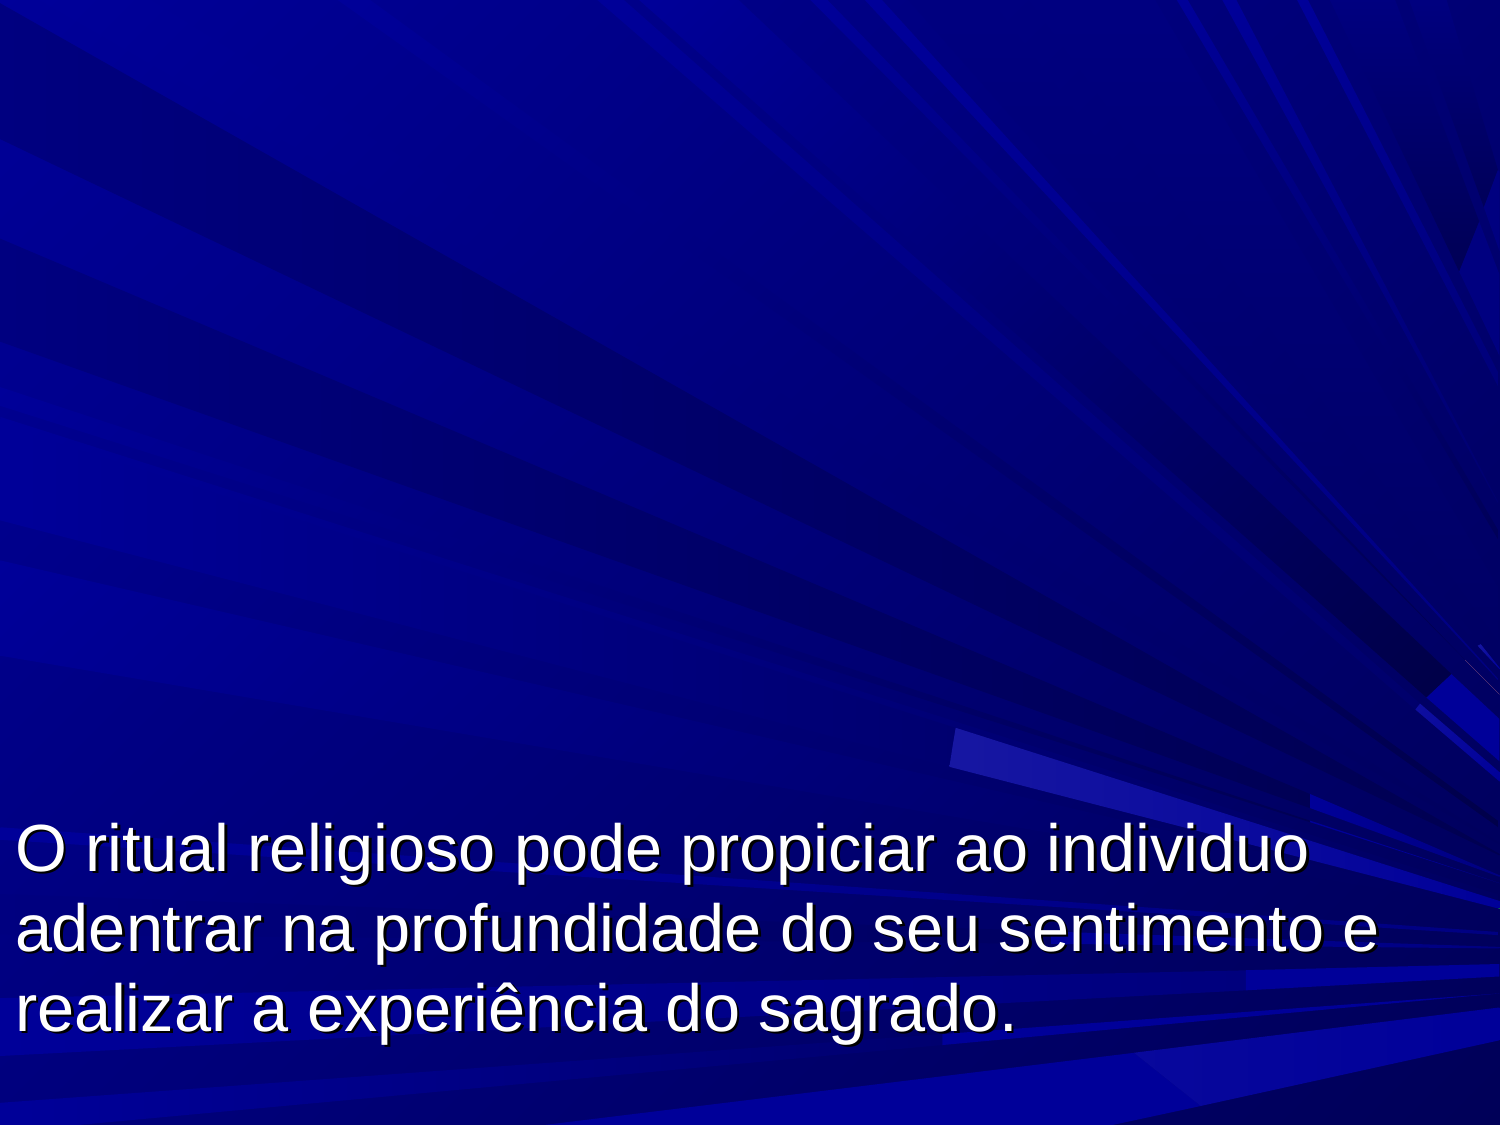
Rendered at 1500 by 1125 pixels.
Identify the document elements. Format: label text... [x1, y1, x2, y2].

text_box O ritual religioso pode propiciar ao individuo adentrar na profundidade do seu sentimento e realizar a experiência do sagrado. [0, 796, 1500, 1125]
